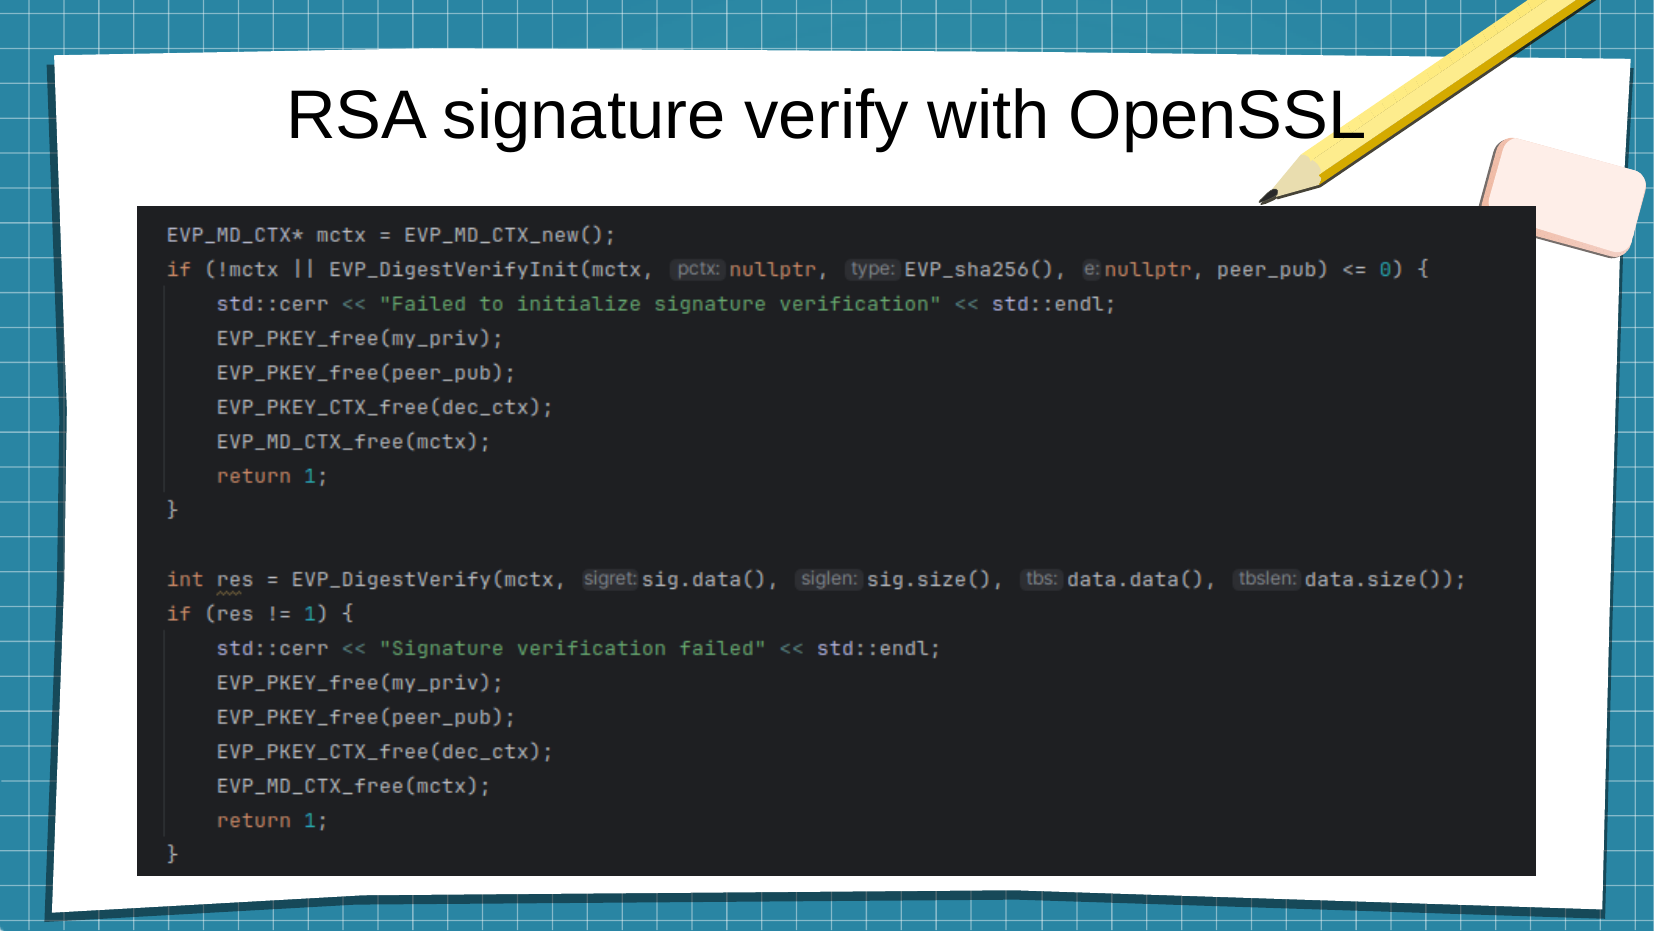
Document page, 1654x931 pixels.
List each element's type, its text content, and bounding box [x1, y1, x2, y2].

title RSA signature verify with OpenSSL [82, 37, 1571, 193]
picture [137, 206, 1536, 876]
